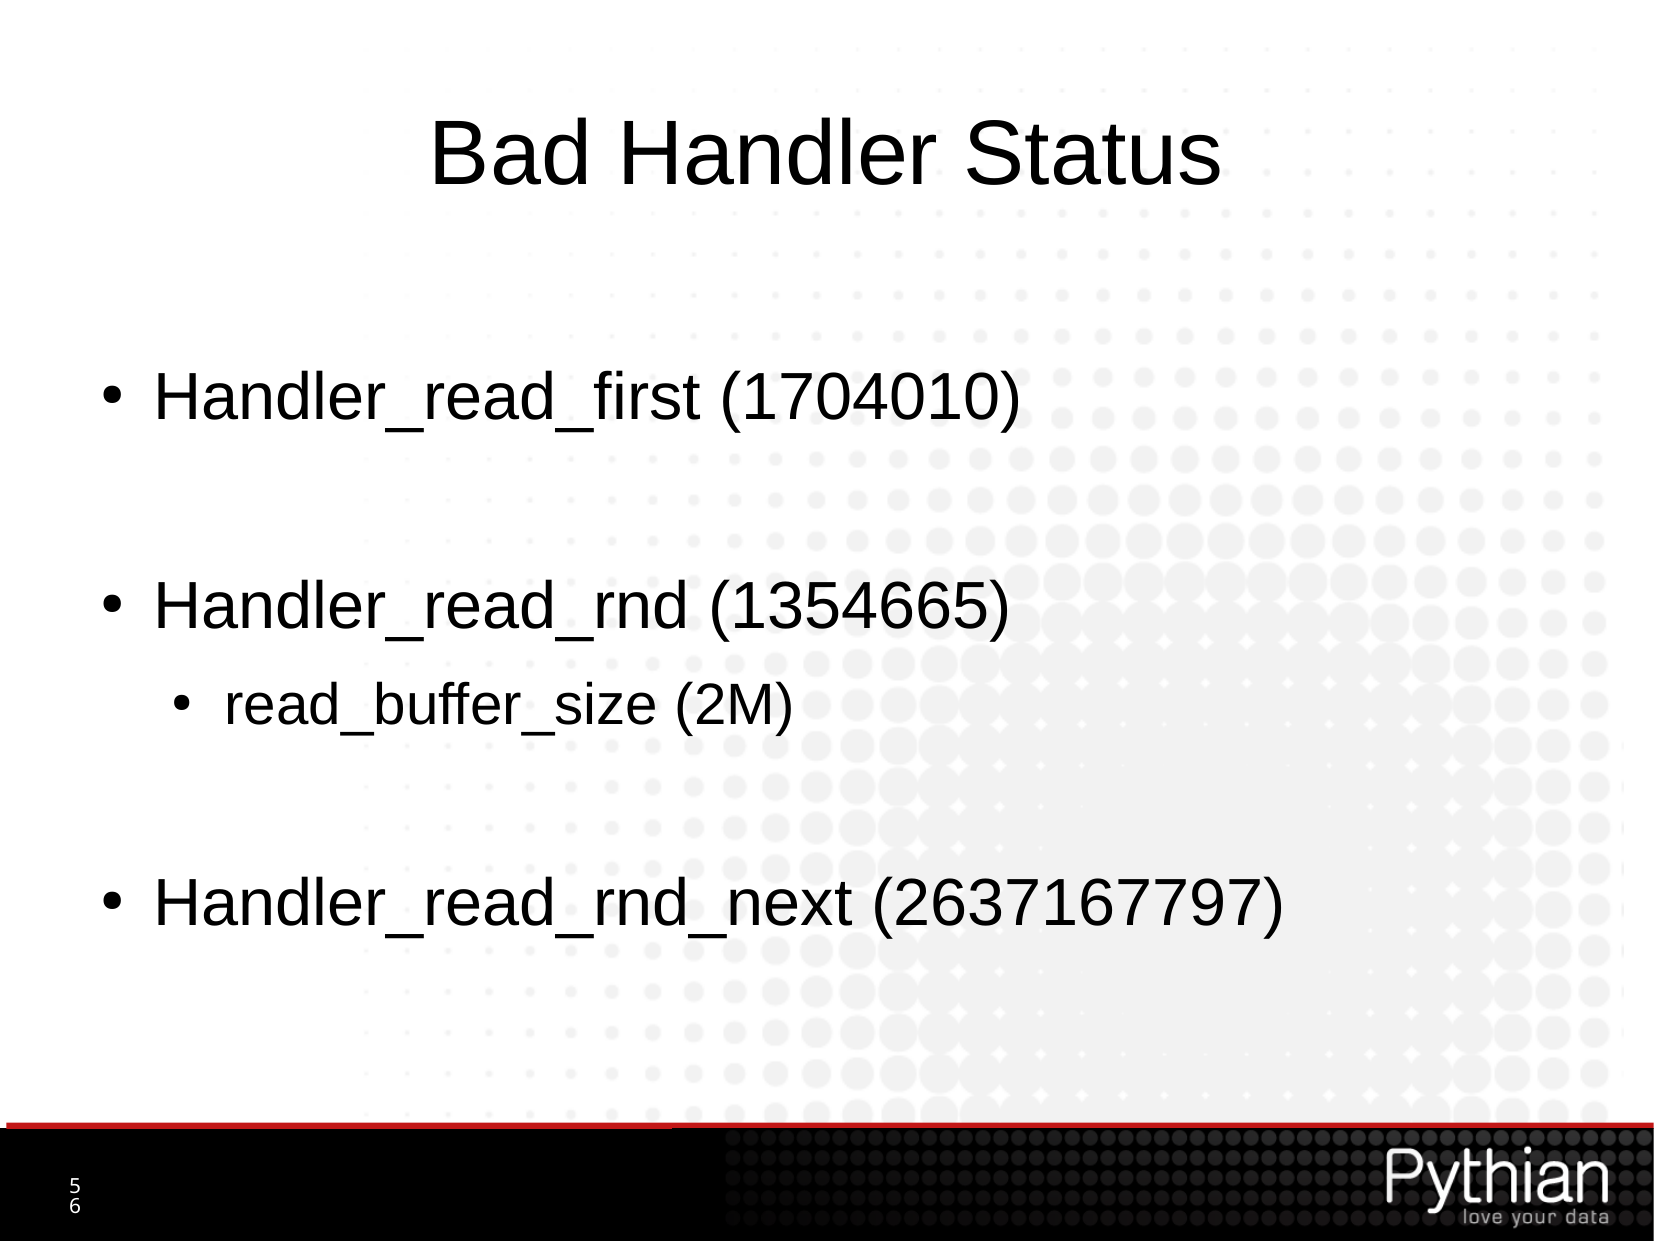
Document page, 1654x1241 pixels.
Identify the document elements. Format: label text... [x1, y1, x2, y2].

list Handler_read_first (1704010) Handler_read_rnd (1354665) read_buffer_size (2M) Handler_read_rnd_next (2637167797) [82, 254, 1571, 1074]
picture [672, 1128, 1654, 1241]
title Bad Handler Status [82, 49, 1571, 254]
picture [355, 46, 1624, 1122]
